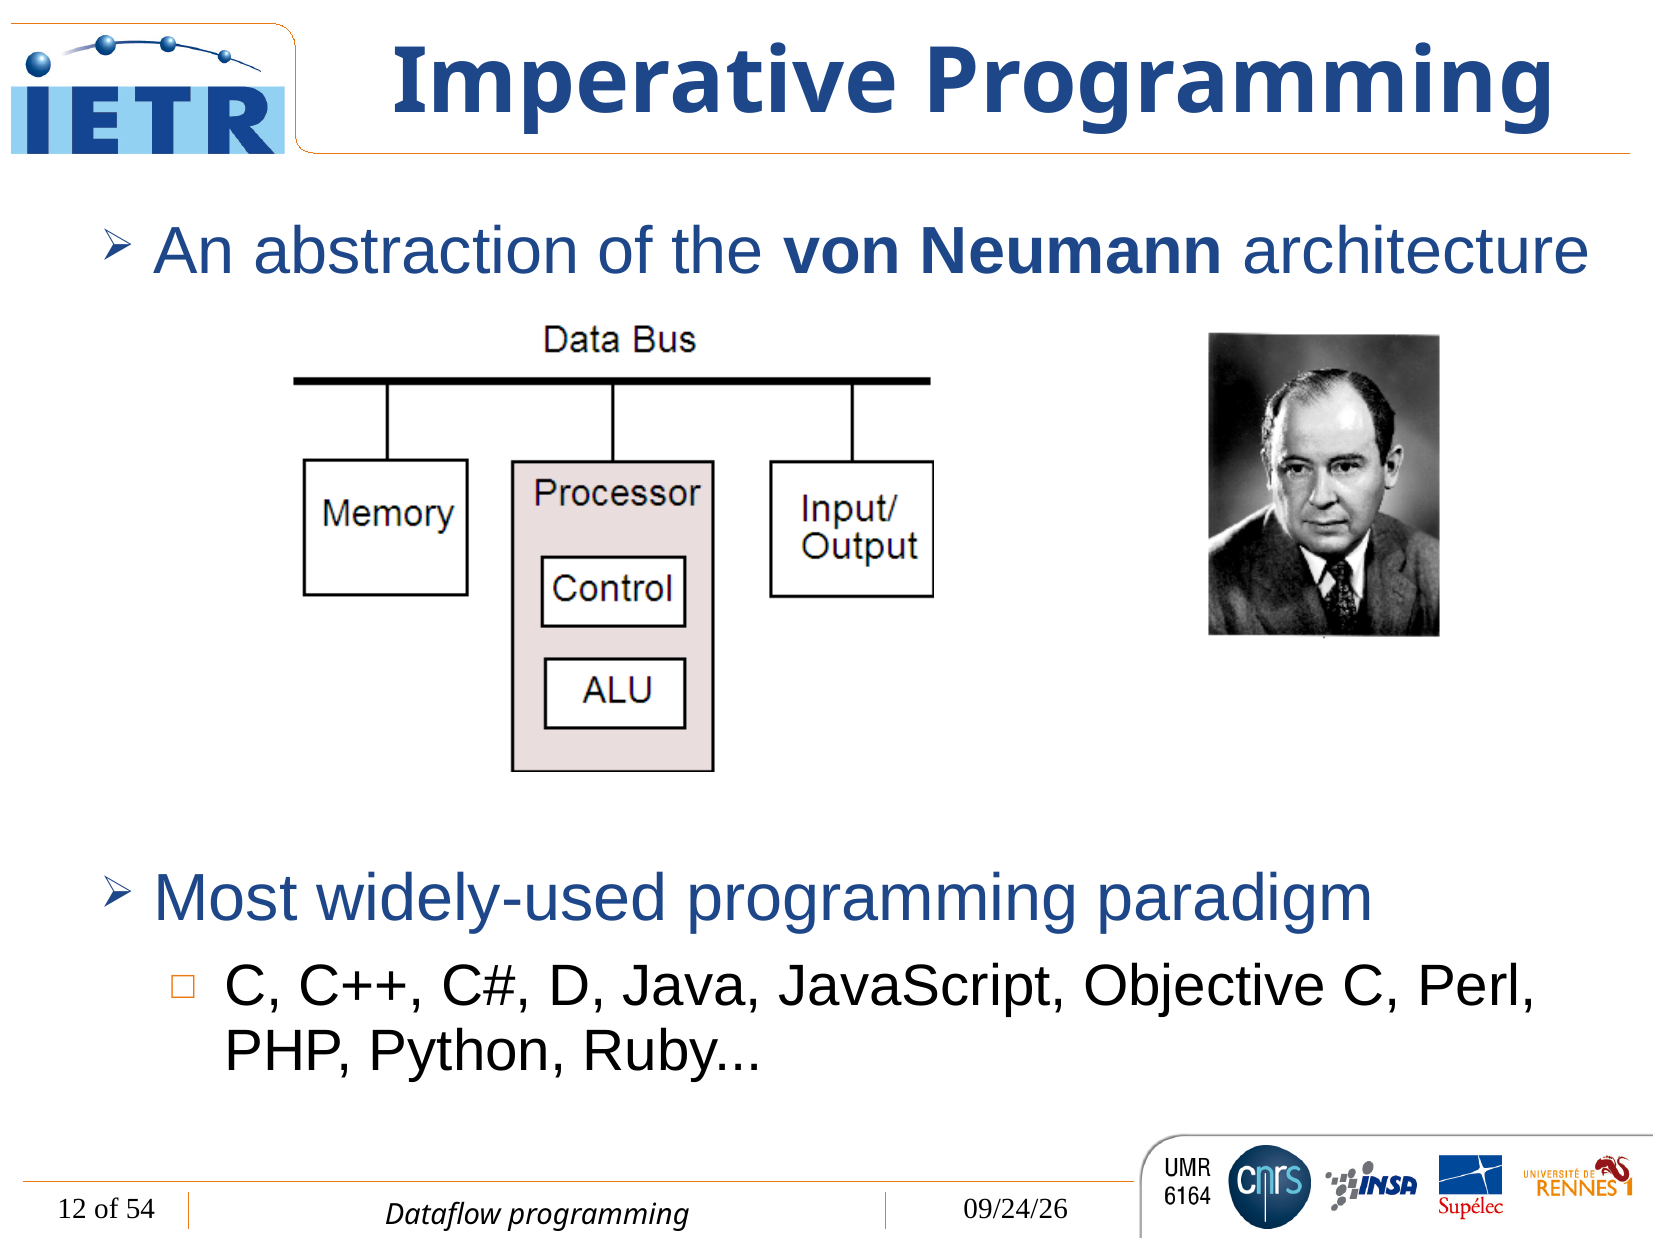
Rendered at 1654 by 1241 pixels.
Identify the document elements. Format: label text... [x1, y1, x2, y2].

title Imperative Programming [295, 0, 1654, 154]
picture [11, 35, 285, 154]
picture [1204, 330, 1443, 641]
picture [289, 318, 934, 772]
list An abstraction of the von Neumann architecture Most widely-used programming paradigm C, C++, C#, D, Java, JavaScript, Objective C, Perl, PHP, Python, Ruby... [82, 212, 1619, 1111]
picture [1139, 1133, 1653, 1238]
